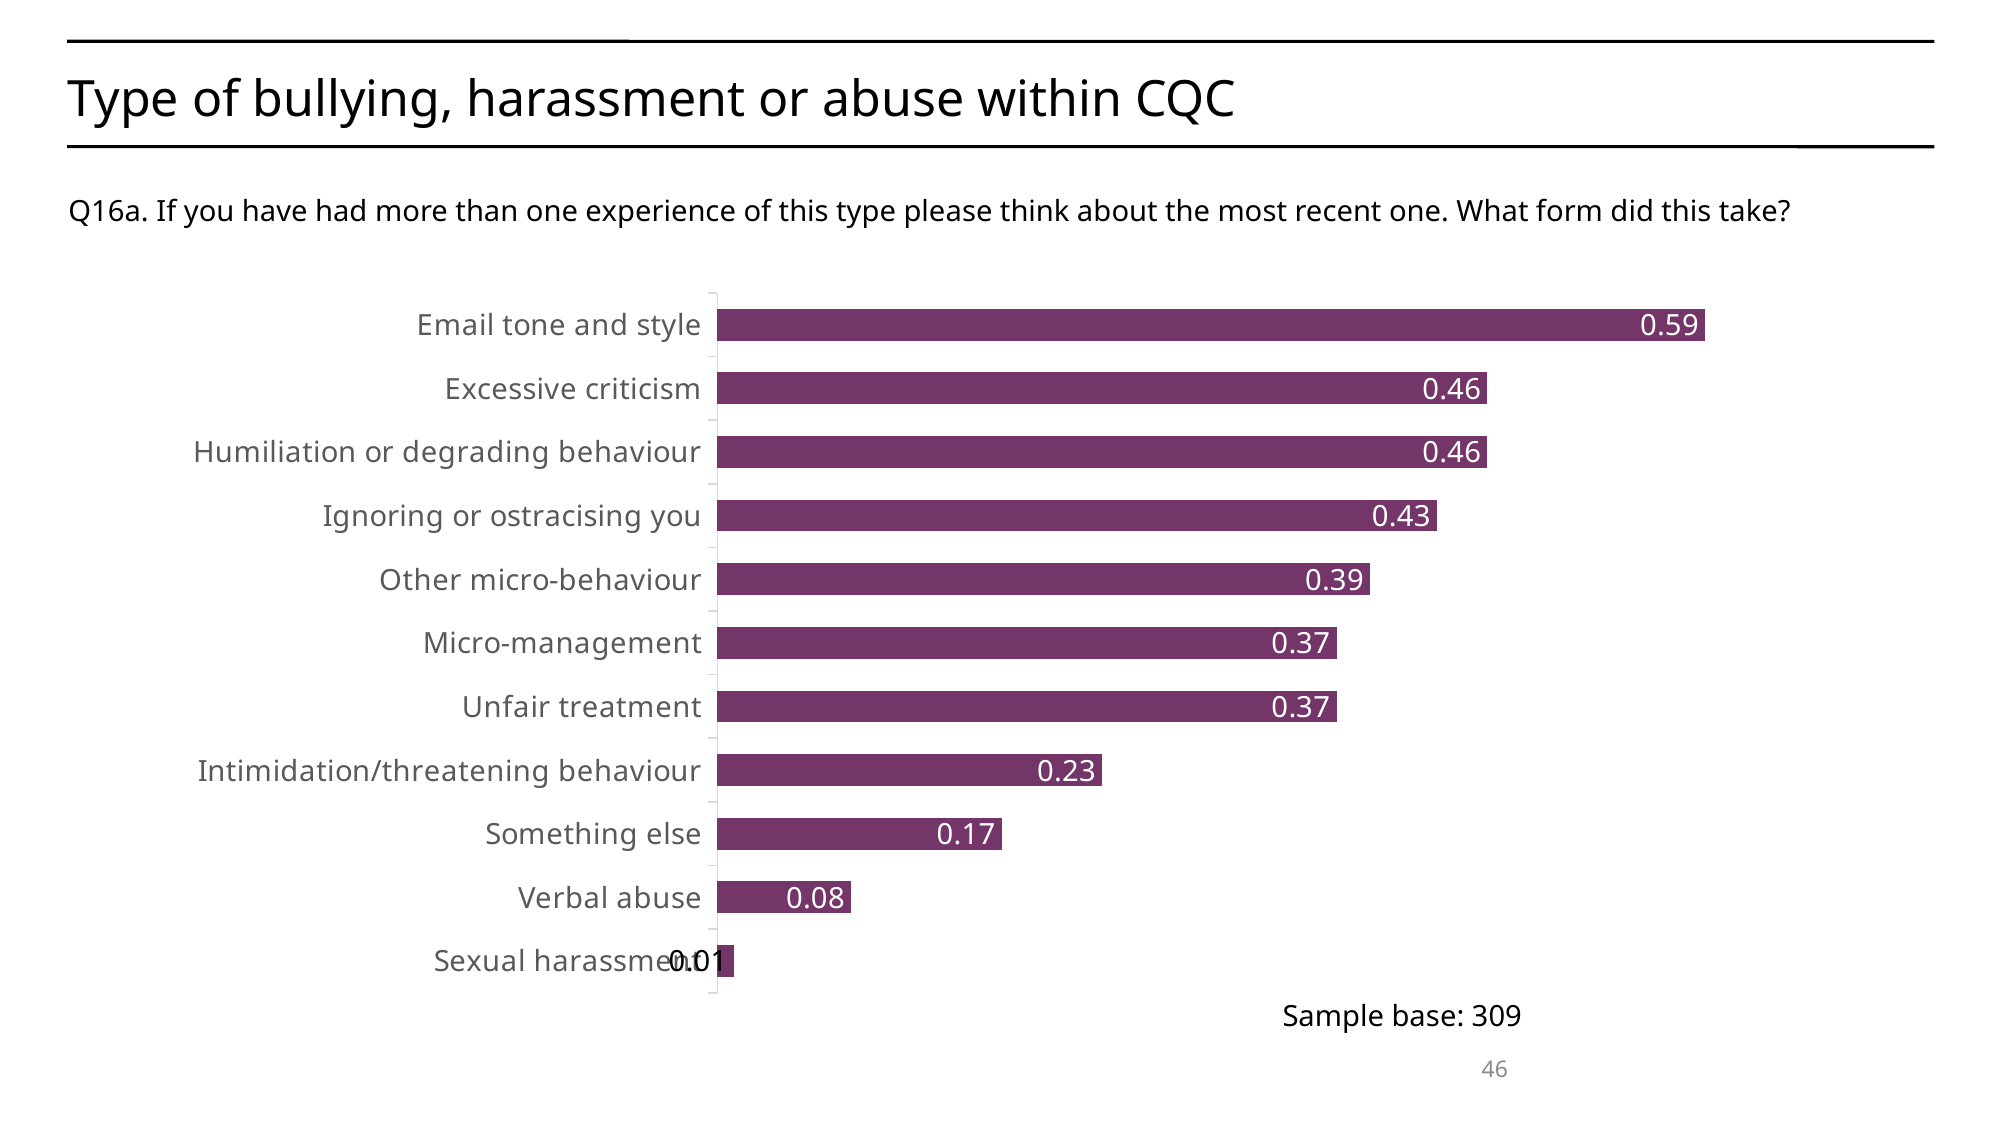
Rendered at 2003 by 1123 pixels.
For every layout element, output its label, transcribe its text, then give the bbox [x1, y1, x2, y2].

title Type of bullying, harassment or abuse within CQC [67, 48, 1936, 136]
chart [157, 278, 1925, 1008]
text_box Sample base: 309 [1267, 989, 1568, 1040]
text_box Q16a. If you have had more than one experience of this type please think about the most recent one. What form did this take? [68, 184, 1902, 227]
text_box 46 [1466, 1039, 1934, 1100]
